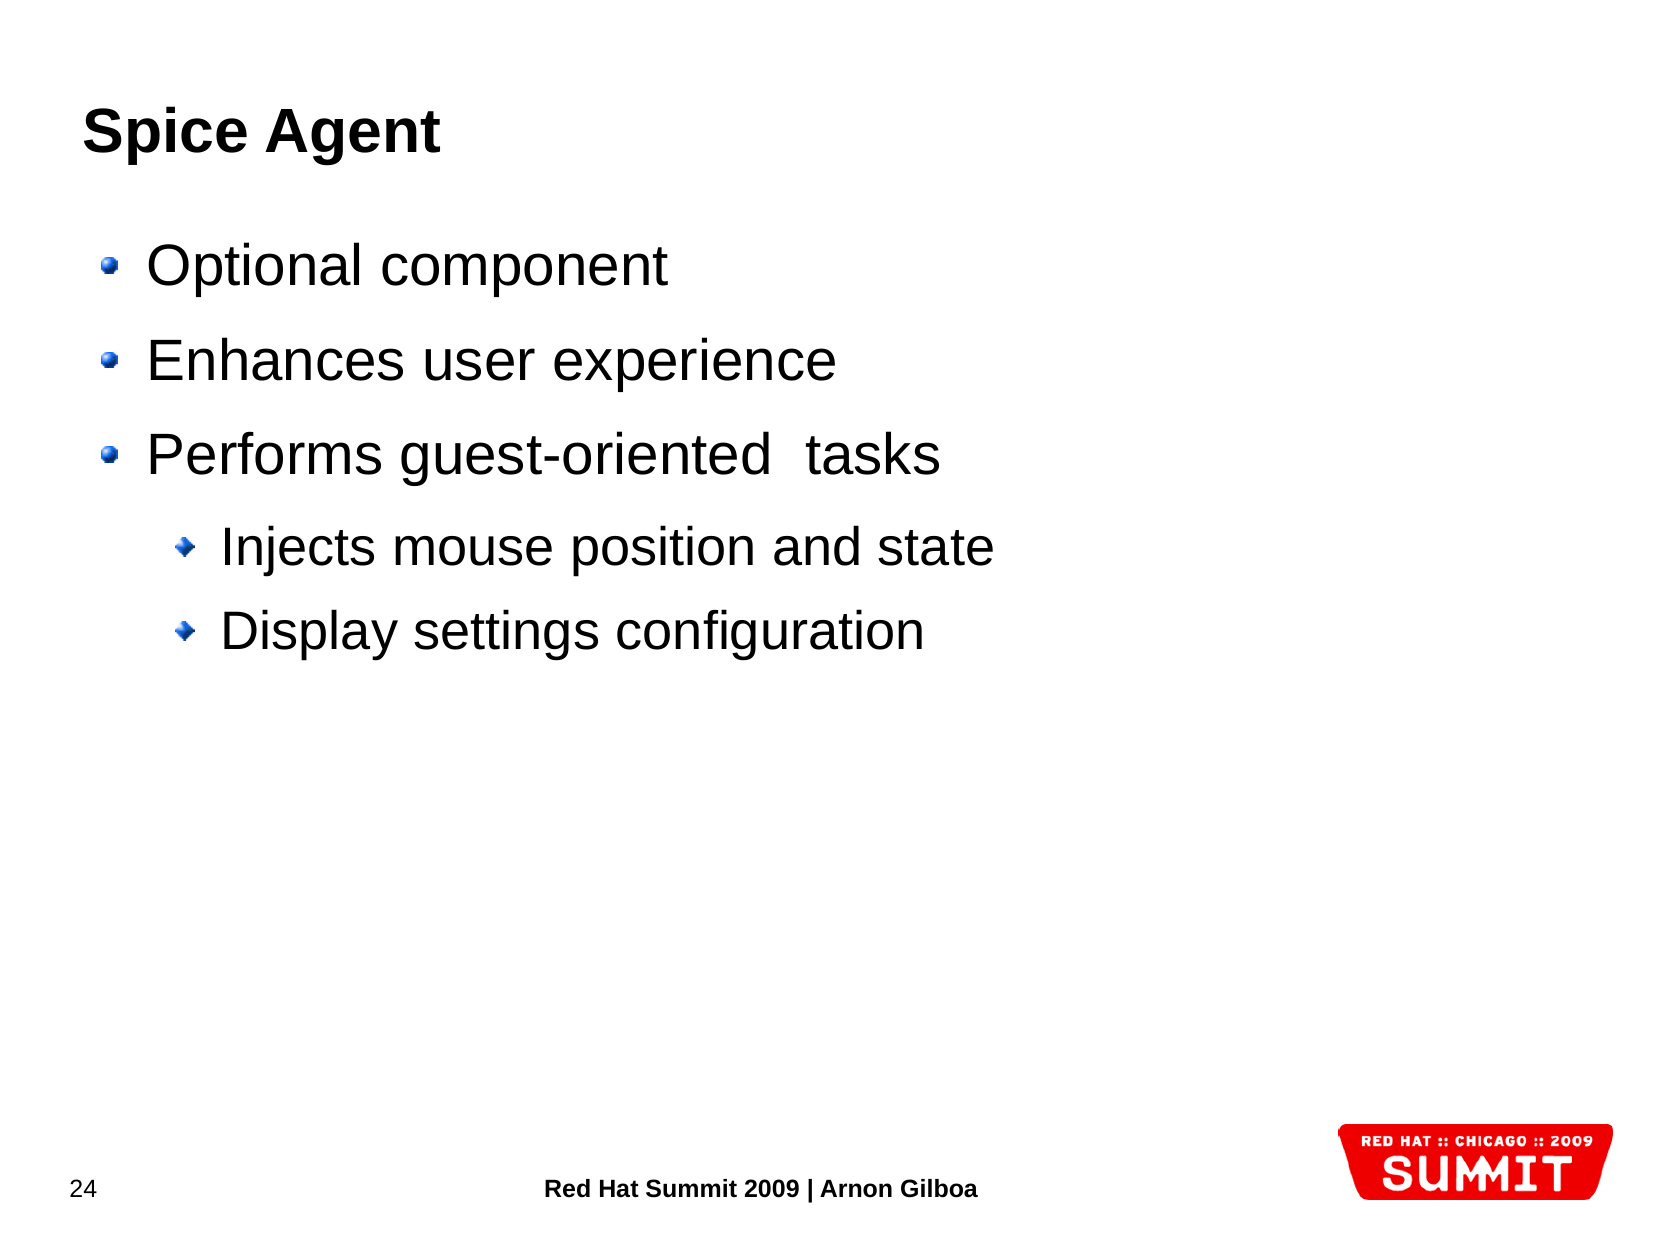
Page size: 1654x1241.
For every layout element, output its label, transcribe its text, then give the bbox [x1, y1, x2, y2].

list Optional component Enhances user experience Performs guest-oriented tasks Injects mouse position and state Display settings configuration [86, 232, 1583, 1027]
title Spice Agent [82, 37, 1571, 226]
picture [1338, 1124, 1613, 1200]
